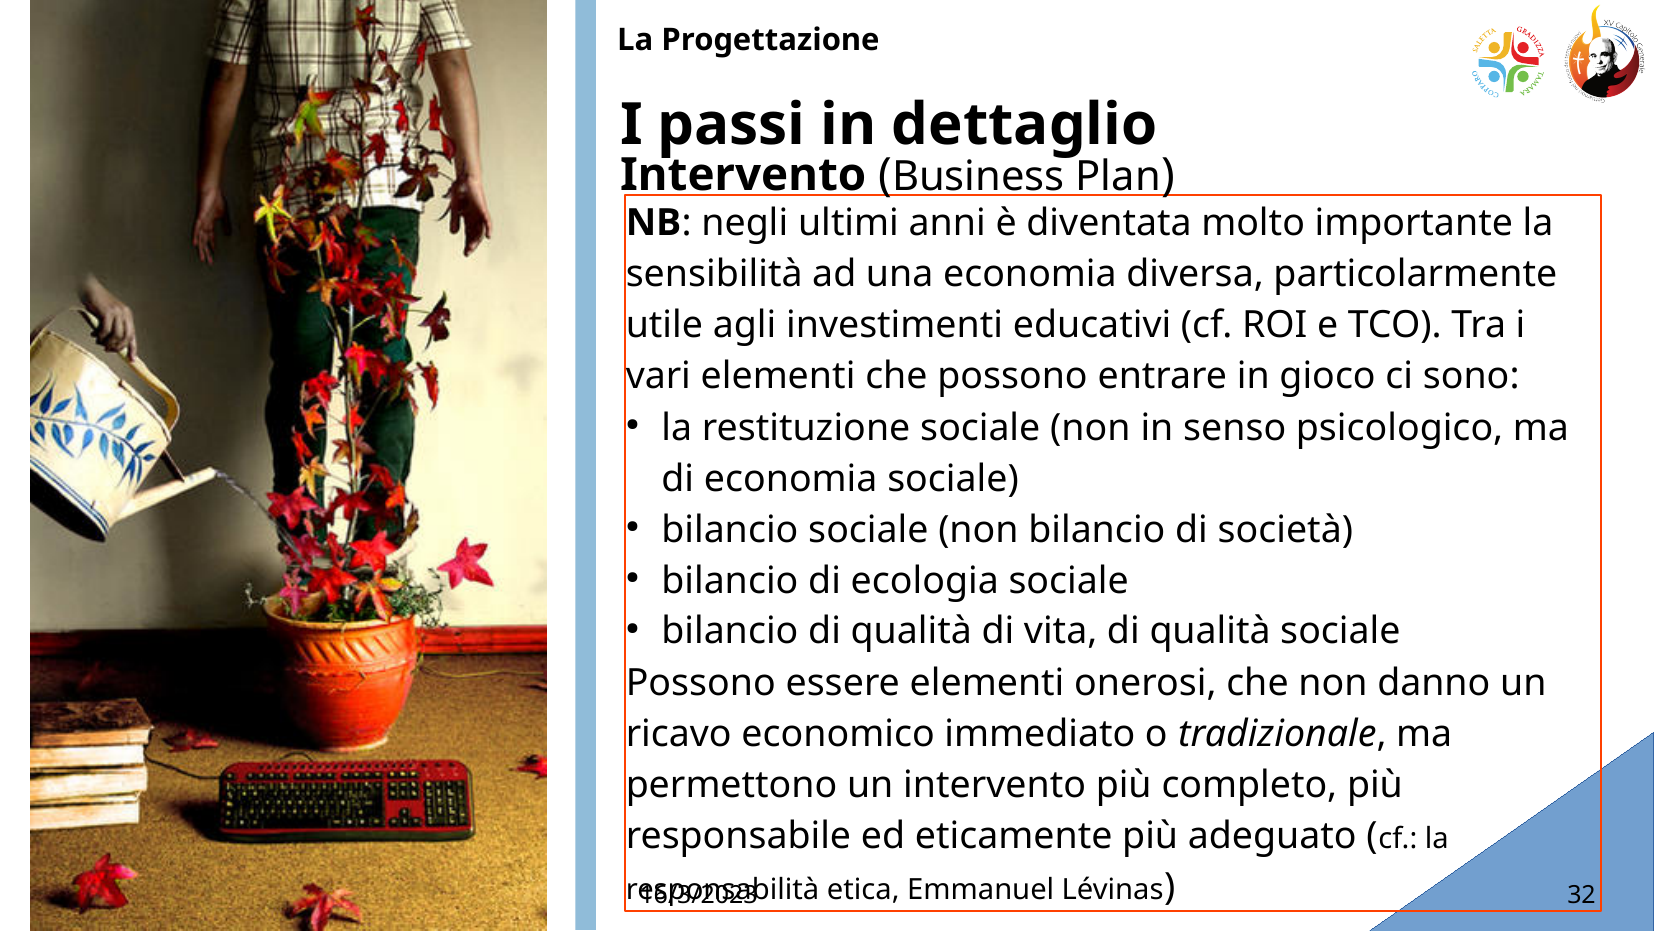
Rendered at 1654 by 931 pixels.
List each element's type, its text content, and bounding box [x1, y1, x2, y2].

picture [30, 0, 547, 931]
text_box La Progettazione [602, 9, 1335, 63]
subtitle NB: negli ultimi anni è diventata molto importante la sensibilità ad una economia diversa, particolarmente utile agli investimenti educativi (cf. ROI e TCO). Tra i vari elementi che possono entrare in gioco ci sono: la restituzione sociale (non in senso psicologico, ma di economia sociale) bilancio sociale (non bilancio di società) bilancio di ecologia sociale bilancio di qualità di vita, di qualità sociale Possono essere elementi onerosi, che non danno un ricavo economico immediato o tradizionale, ma permettono un intervento più completo, più responsabile ed eticamente più adeguato (cf.: la responsabilità etica, Emmanuel Lévinas) [624, 194, 1602, 893]
title I passi in dettaglio [620, 82, 1617, 154]
title Intervento (Business Plan) [620, 154, 1617, 189]
picture [1563, 4, 1646, 103]
